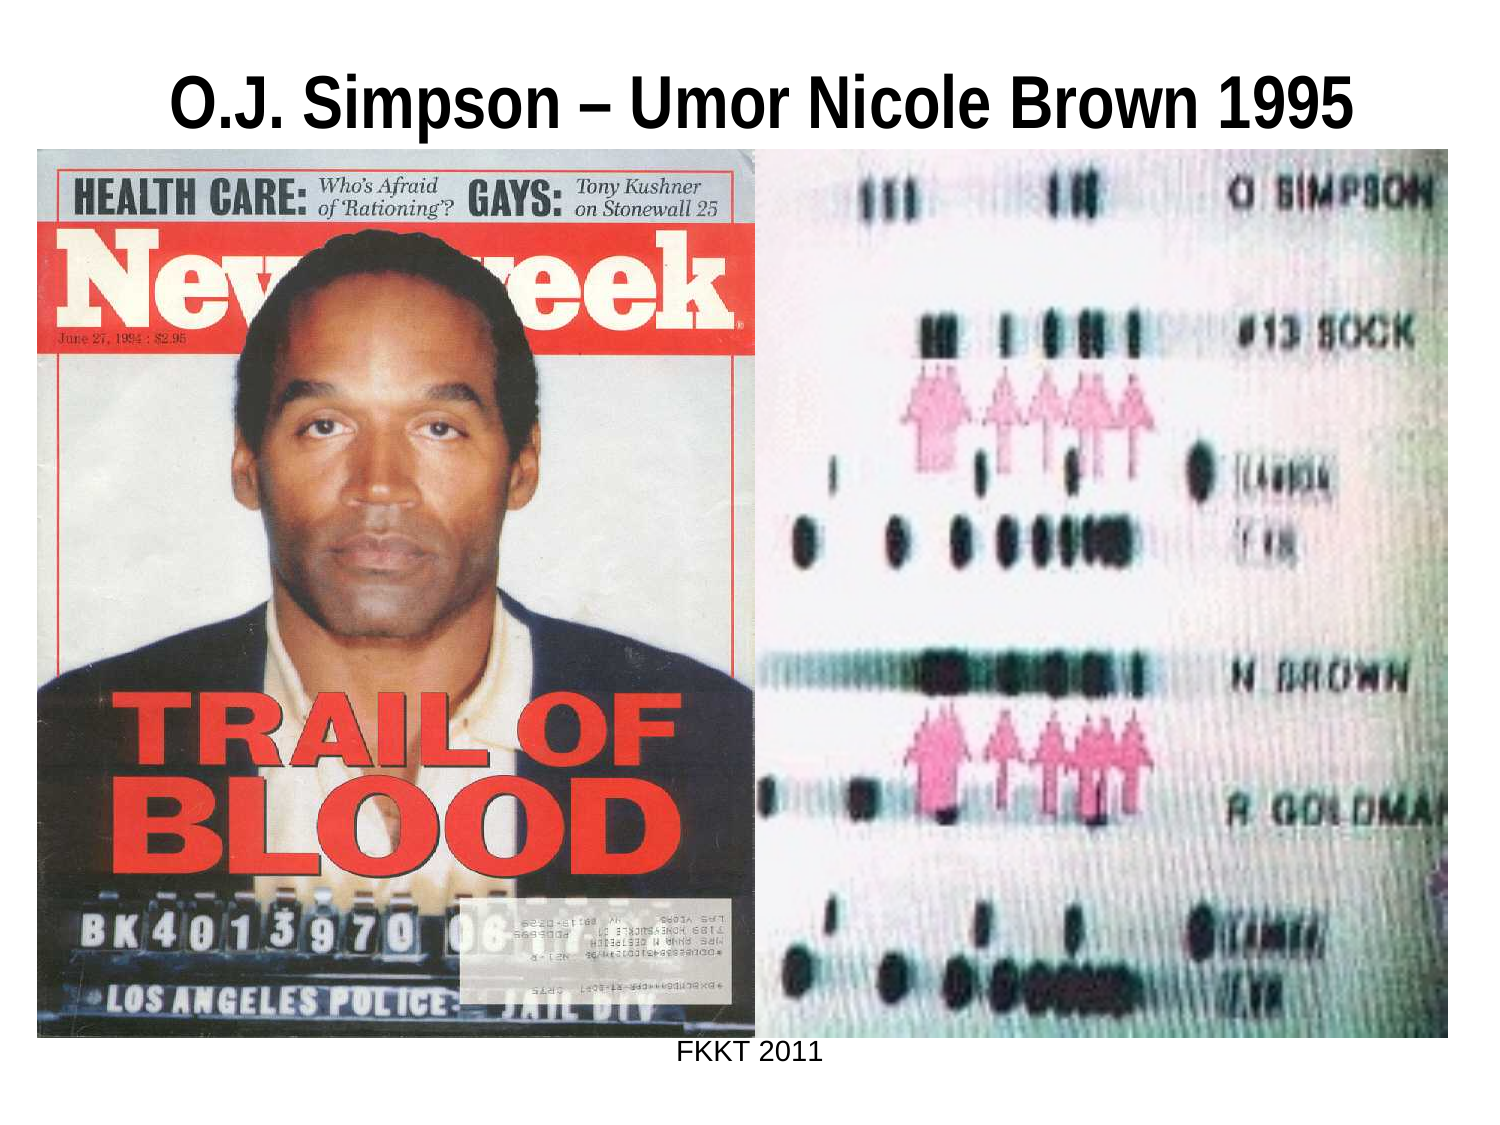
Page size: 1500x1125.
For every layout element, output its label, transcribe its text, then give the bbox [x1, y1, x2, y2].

text_box O.J. Simpson – Umor Nicole Brown 1995 [99, 45, 1425, 149]
text_box FKKT 2011 [512, 1038, 988, 1103]
picture [37, 149, 1448, 1038]
